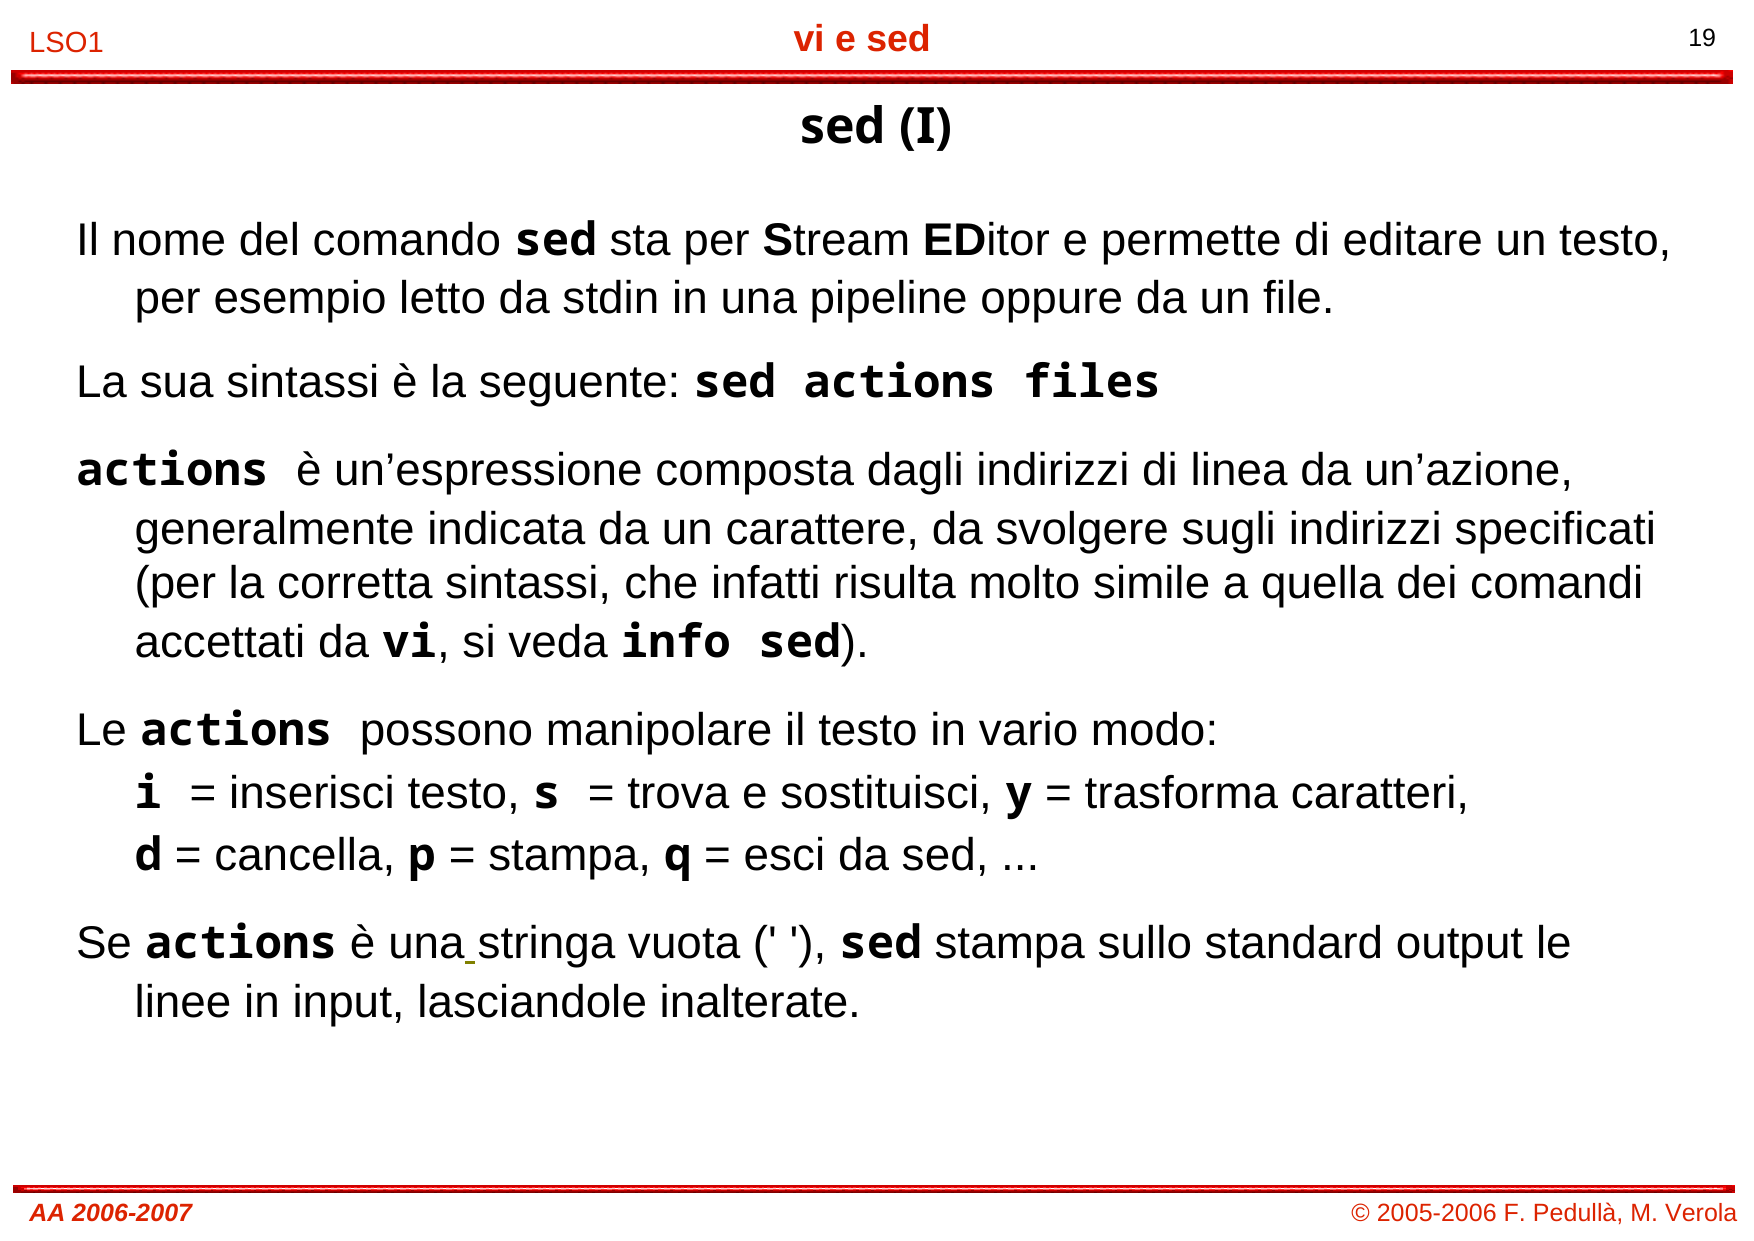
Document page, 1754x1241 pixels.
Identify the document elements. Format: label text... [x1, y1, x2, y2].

picture [11, 70, 1733, 84]
picture [13, 1185, 1735, 1193]
list Il nome del comando sed sta per Stream EDitor e permette di editare un testo, per esempio letto da stdin in una pipeline oppure da un file. La sua sintassi è la seguente: sed actions files actions è un’espressione composta dagli indirizzi di linea da un’azione, generalmente indicata da un carattere, da svolgere sugli indirizzi specificati (per la corretta sintassi, che infatti risulta molto simile a quella dei comandi accettati da vi, si veda info sed). Le actions possono manipolare il testo in vario modo: i = inserisci testo, s = trova e sostituisci, y = trasforma caratteri, d = cancella, p = stampa, q = esci da sed, ... Se actions è una stringa vuota (' '), sed stampa sullo standard output le linee in input, lasciandole inalterate. [58, 198, 1696, 1062]
title sed (I) [363, 78, 1390, 174]
